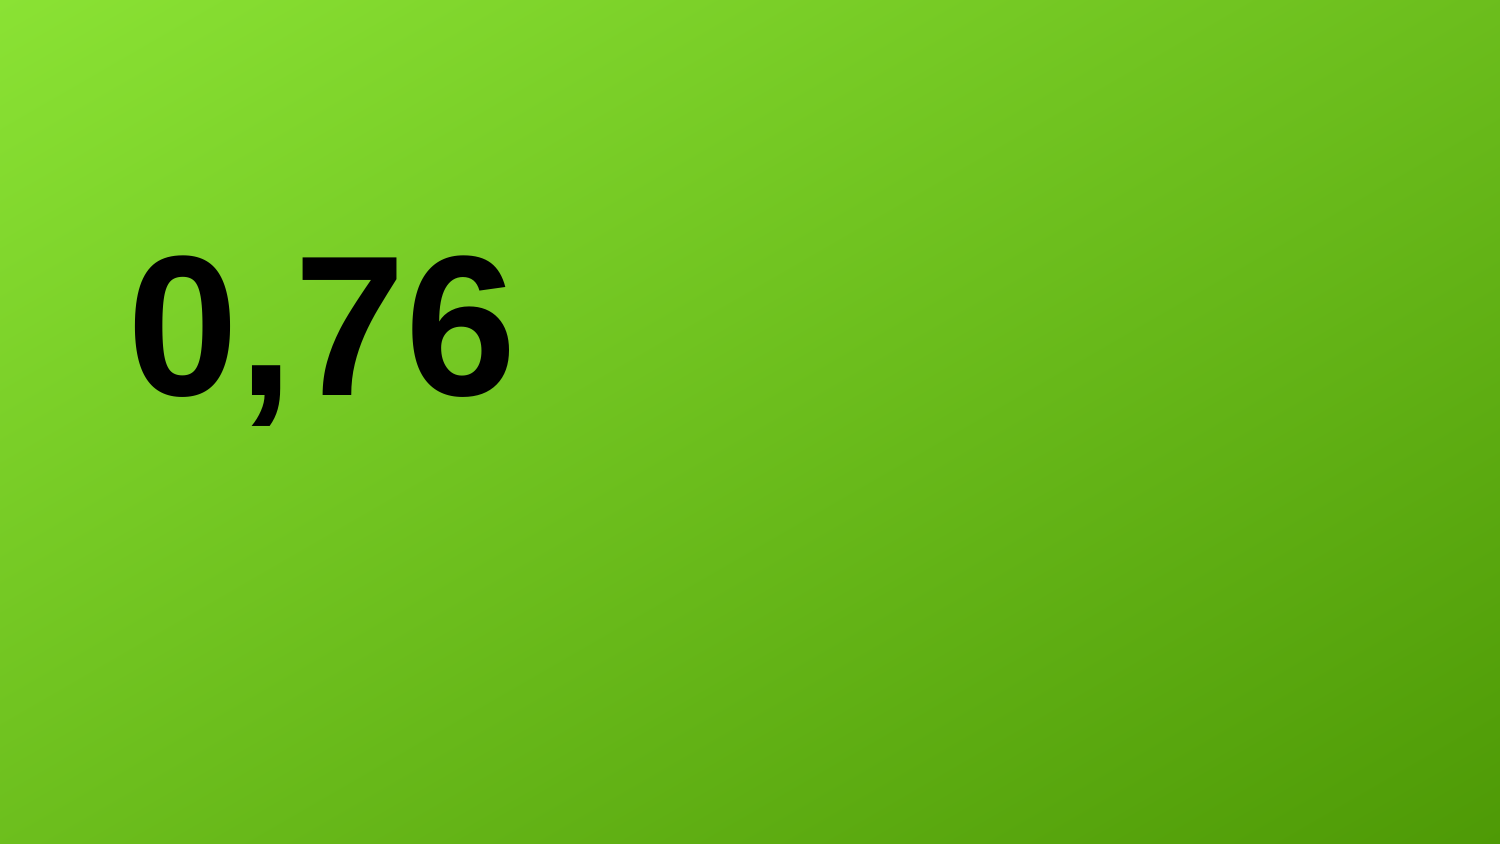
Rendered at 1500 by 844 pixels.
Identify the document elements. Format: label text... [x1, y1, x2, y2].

title 0,76 [112, 259, 1388, 450]
